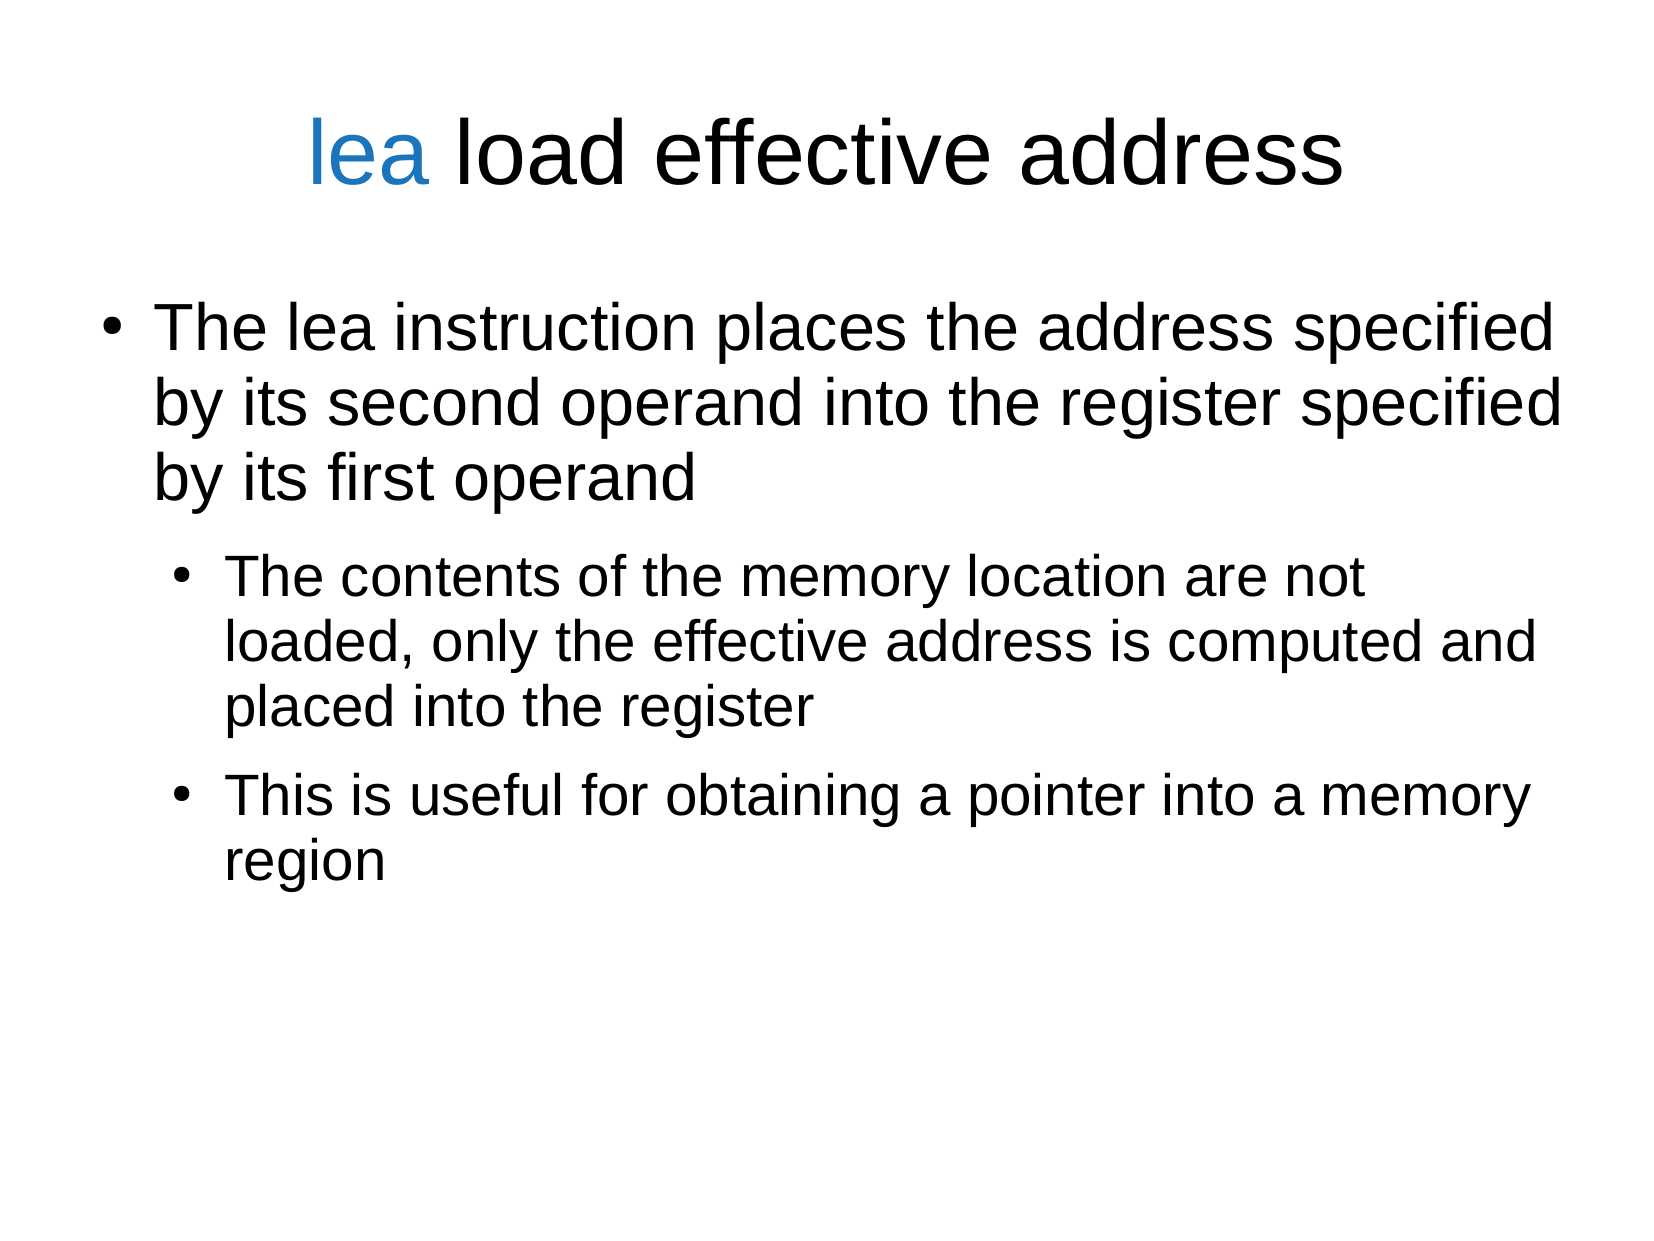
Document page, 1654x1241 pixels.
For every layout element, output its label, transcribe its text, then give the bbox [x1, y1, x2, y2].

title lea load effective address [82, 49, 1571, 257]
list The lea instruction places the address specified by its second operand into the register specified by its first operand The contents of the memory location are not loaded, only the effective address is computed and placed into the register This is useful for obtaining a pointer into a memory region [82, 290, 1571, 1163]
